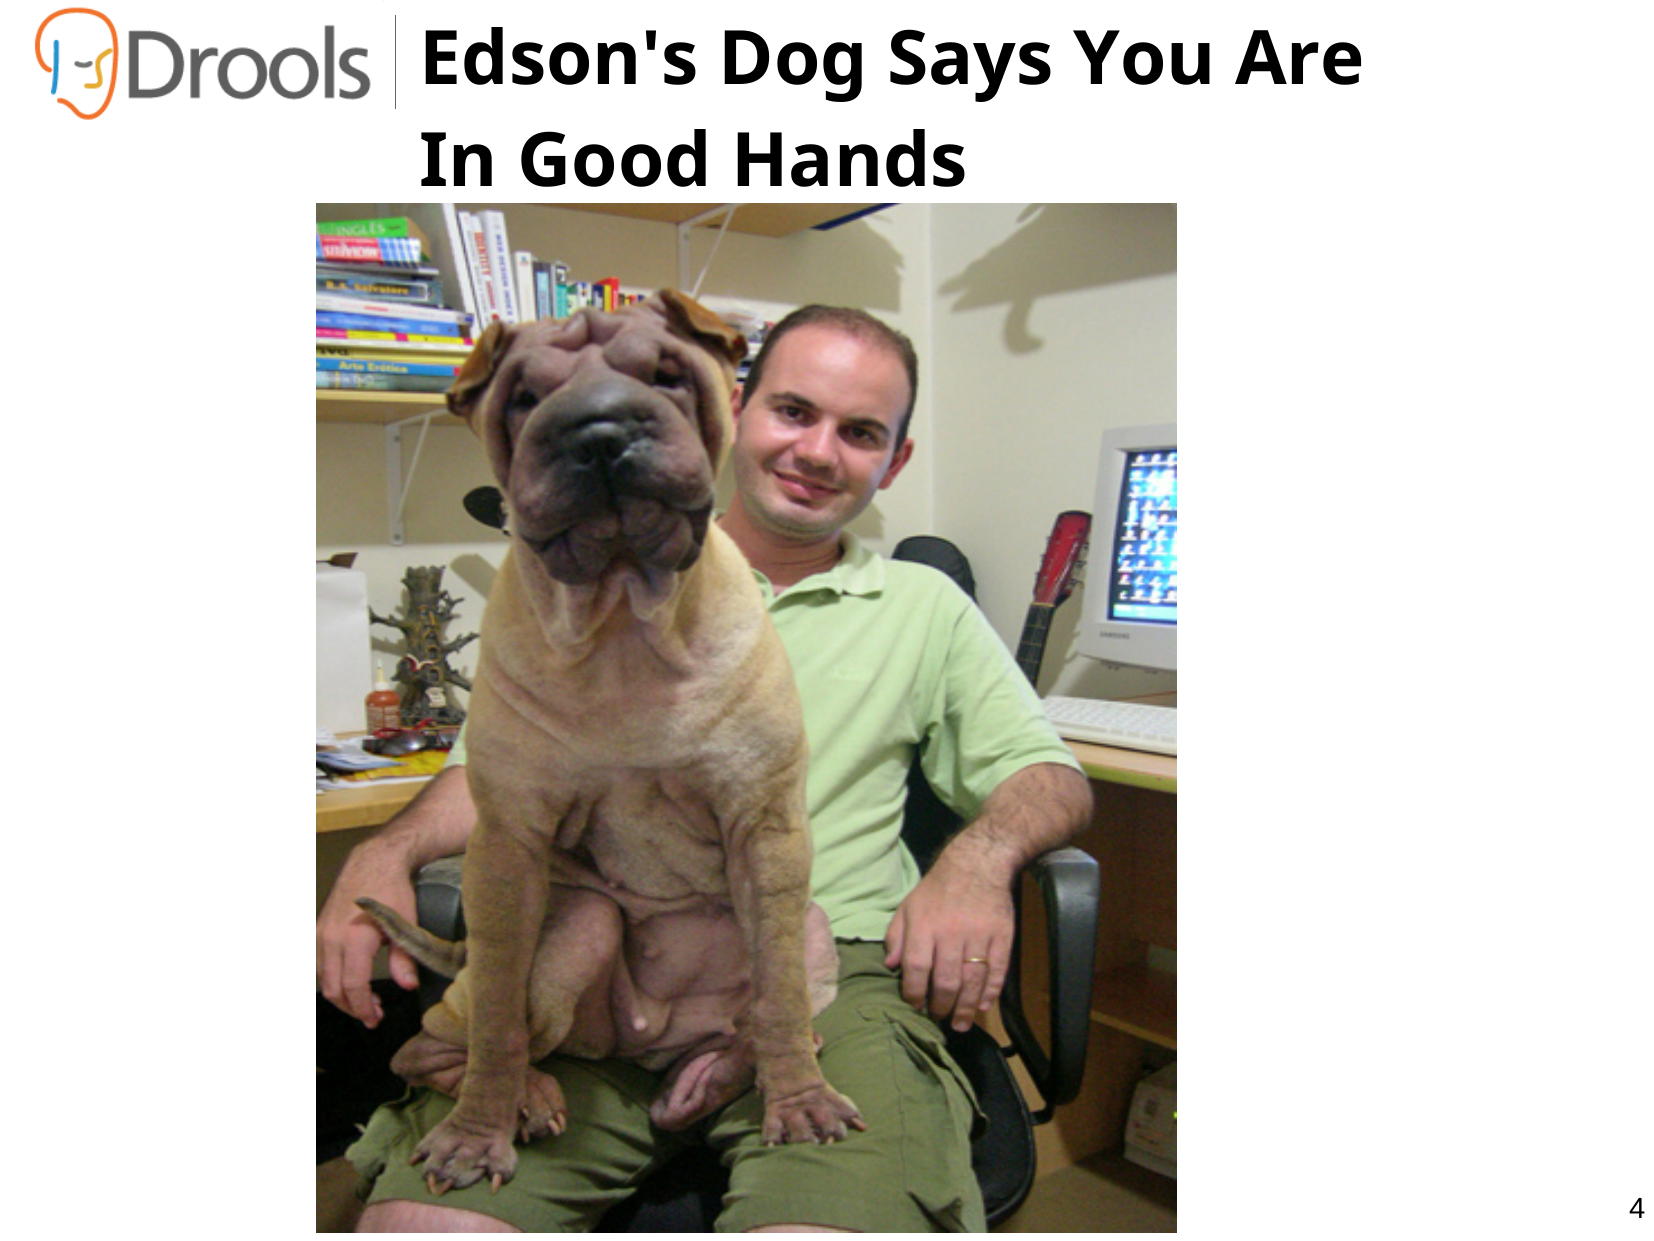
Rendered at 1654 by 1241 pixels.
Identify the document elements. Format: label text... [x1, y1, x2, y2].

title Edson's Dog Says You Are In Good Hands [419, 0, 1630, 213]
picture [316, 203, 1177, 1233]
picture [29, 0, 384, 126]
